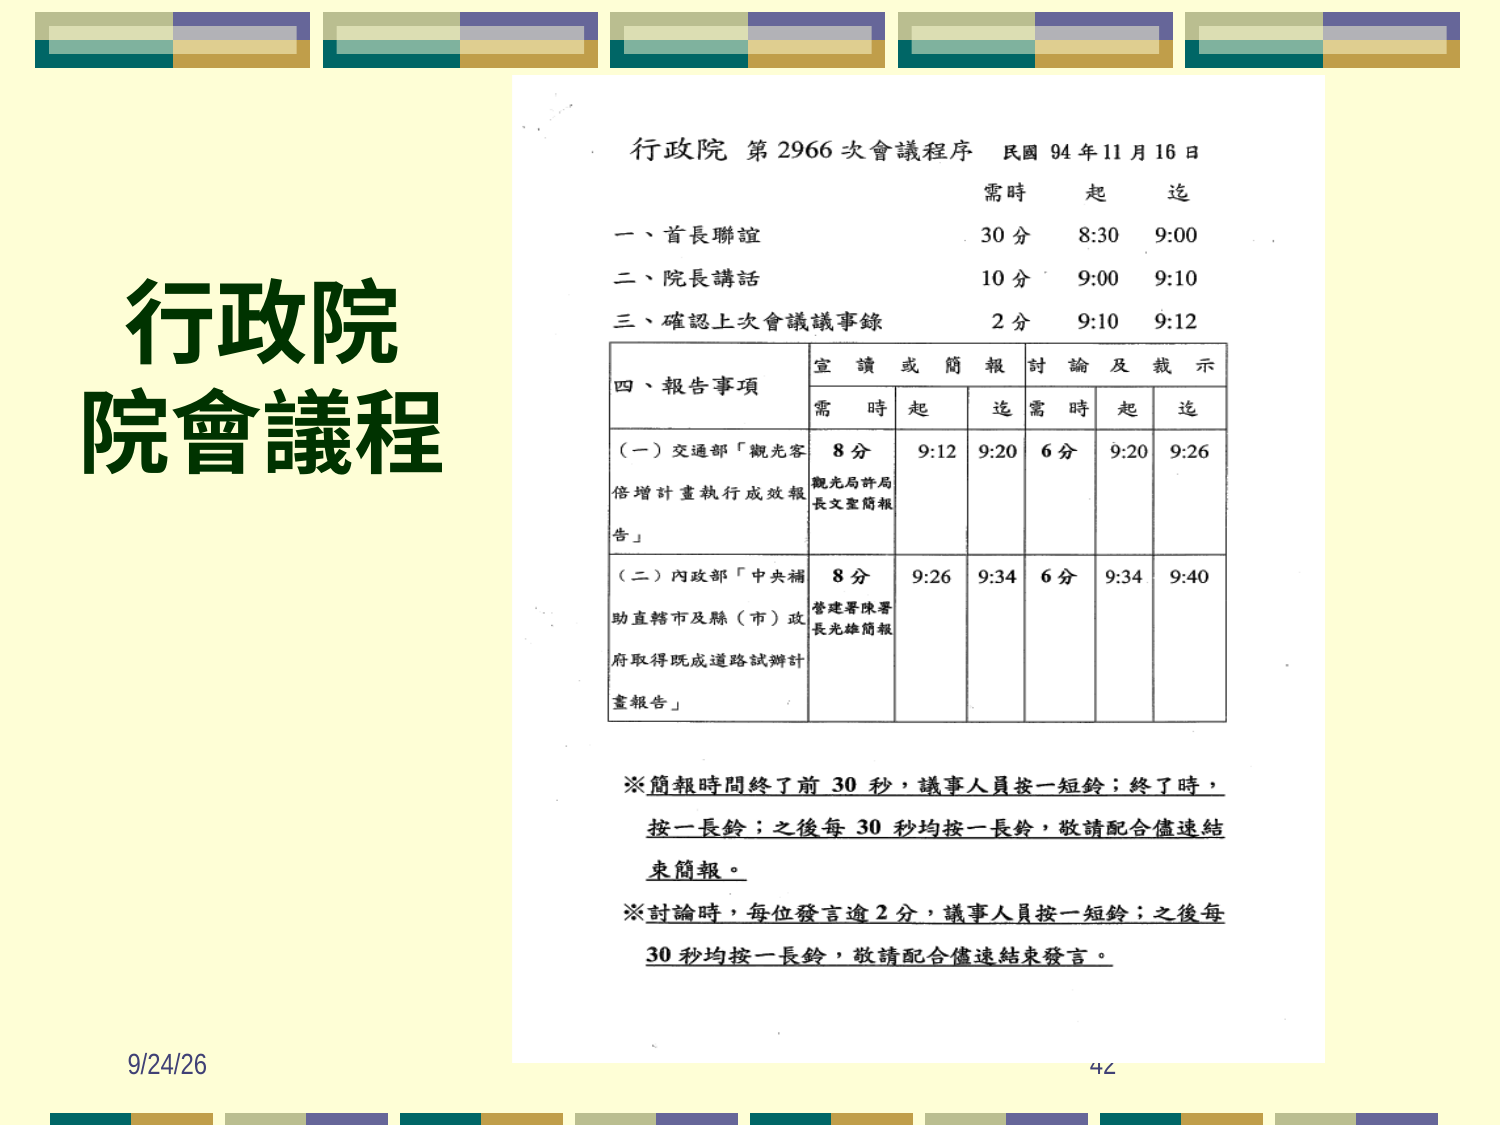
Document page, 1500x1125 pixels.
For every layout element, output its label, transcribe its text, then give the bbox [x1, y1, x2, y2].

chart [512, 75, 1325, 1063]
text_box [112, 1012, 426, 1088]
text_box [1074, 1012, 1388, 1088]
title 行政院 院會議程 [37, 212, 488, 538]
